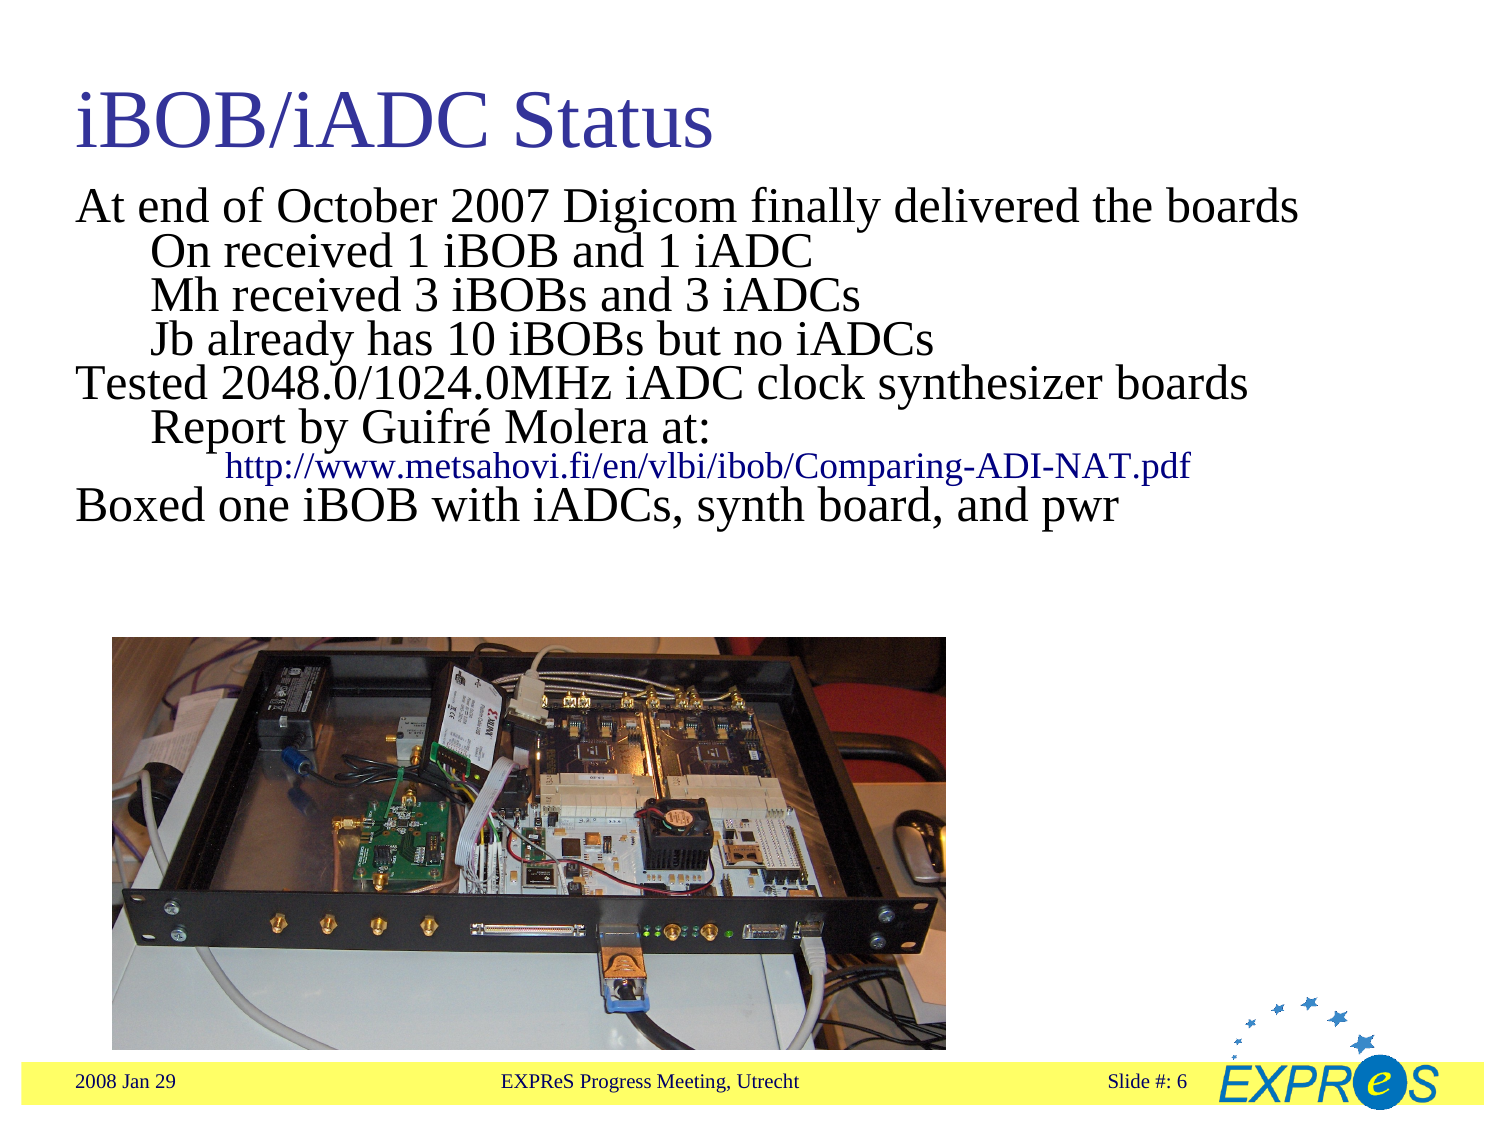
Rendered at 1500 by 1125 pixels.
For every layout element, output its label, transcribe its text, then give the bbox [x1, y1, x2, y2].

title iBOB/iADC Status [75, 63, 1425, 179]
picture [21, 637, 1500, 1113]
list At end of October 2007 Digicom finally delivered the boards On received 1 iBOB and 1 iADC Mh received 3 iBOBs and 3 iADCs Jb already has 10 iBOBs but no iADCs Tested 2048.0/1024.0MHz iADC clock synthesizer boards Report by Guifré Molera at: http://www.metsahovi.fi/en/vlbi/ibob/Comparing-ADI-NAT.pdf Boxed one iBOB with iADCs, synth board, and pwr [75, 187, 1425, 1038]
